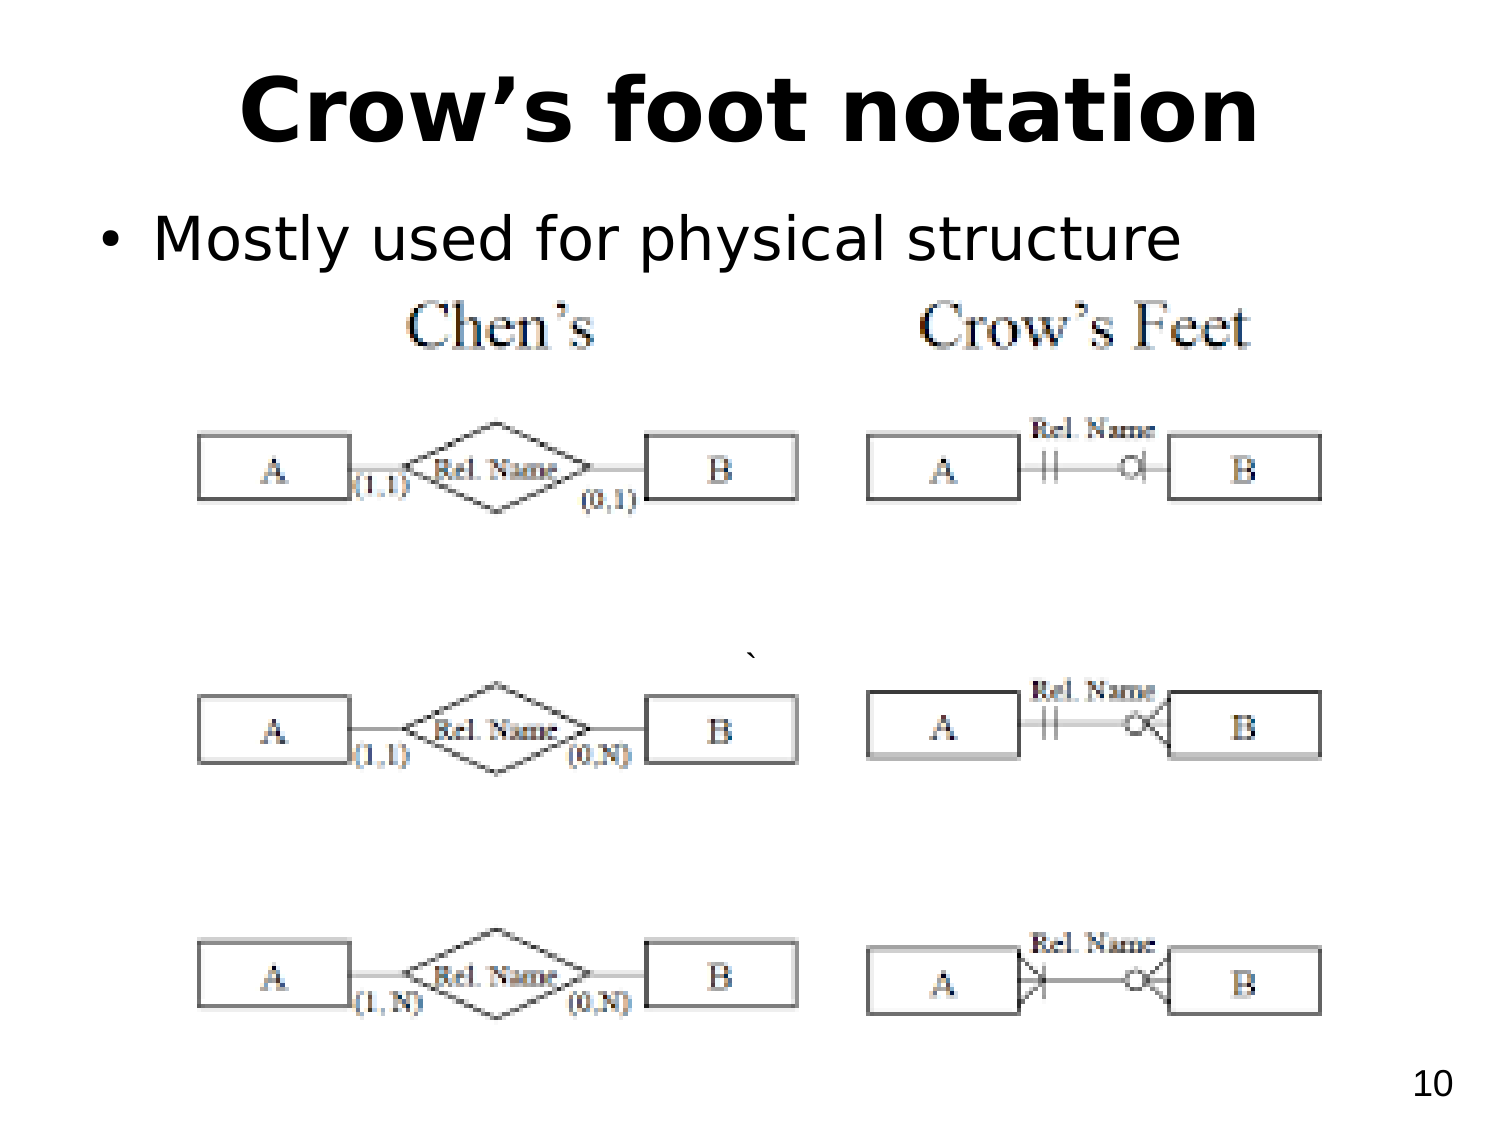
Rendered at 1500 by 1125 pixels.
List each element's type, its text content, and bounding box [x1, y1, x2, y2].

title Crow’s foot notation [75, 44, 1425, 177]
list Mostly used for physical structure [82, 204, 1433, 296]
picture [168, 296, 1335, 1046]
